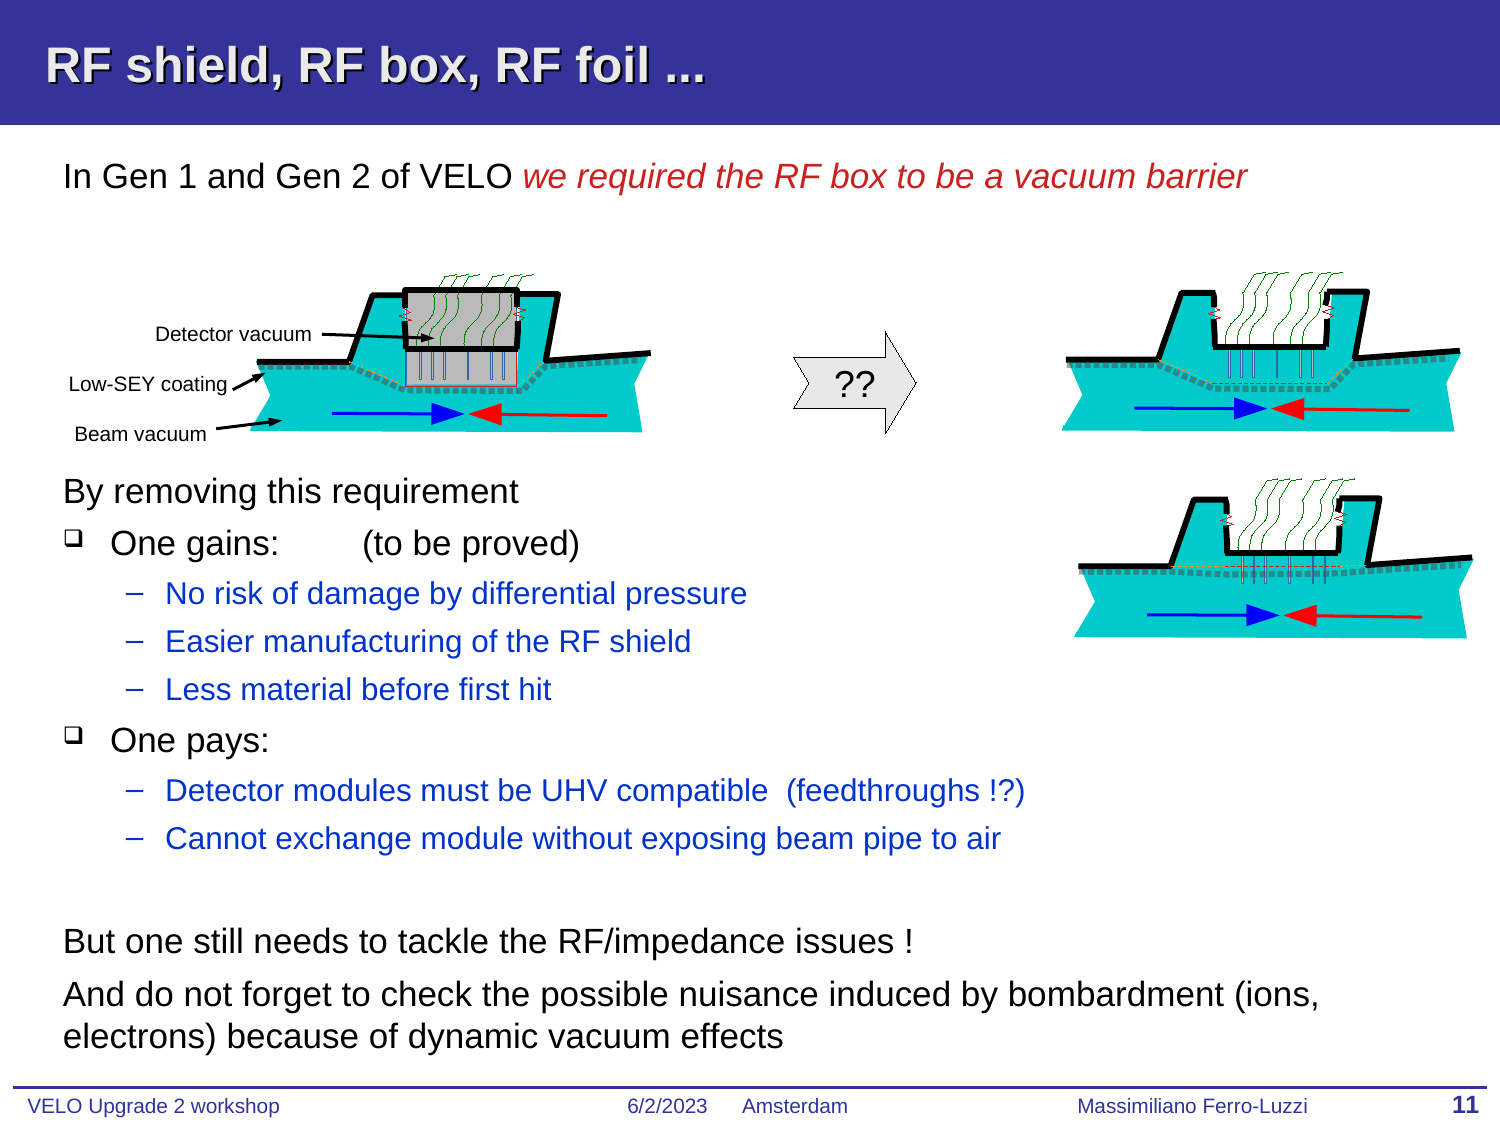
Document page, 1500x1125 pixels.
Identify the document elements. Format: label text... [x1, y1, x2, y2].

text_box ?? [793, 331, 917, 434]
list In Gen 1 and Gen 2 of VELO we required the RF box to be a vacuum barrier By removing this requirement One gains: (to be proved) No risk of damage by differential pressure Easier manufacturing of the RF shield Less material before first hit One pays: Detector modules must be UHV compatible (feedthroughs !?) Cannot exchange module without exposing beam pipe to air But one still needs to tackle the RF/impedance issues ! And do not forget to check the possible nuisance induced by bombardment (ions, electrons) because of dynamic vacuum effects [47, 145, 1477, 1067]
text_box [1074, 498, 1475, 639]
text_box Detector vacuum Low-SEY coating Beam vacuum [33, 310, 341, 457]
title RF shield, RF box, RF foil ... [0, 0, 1500, 125]
